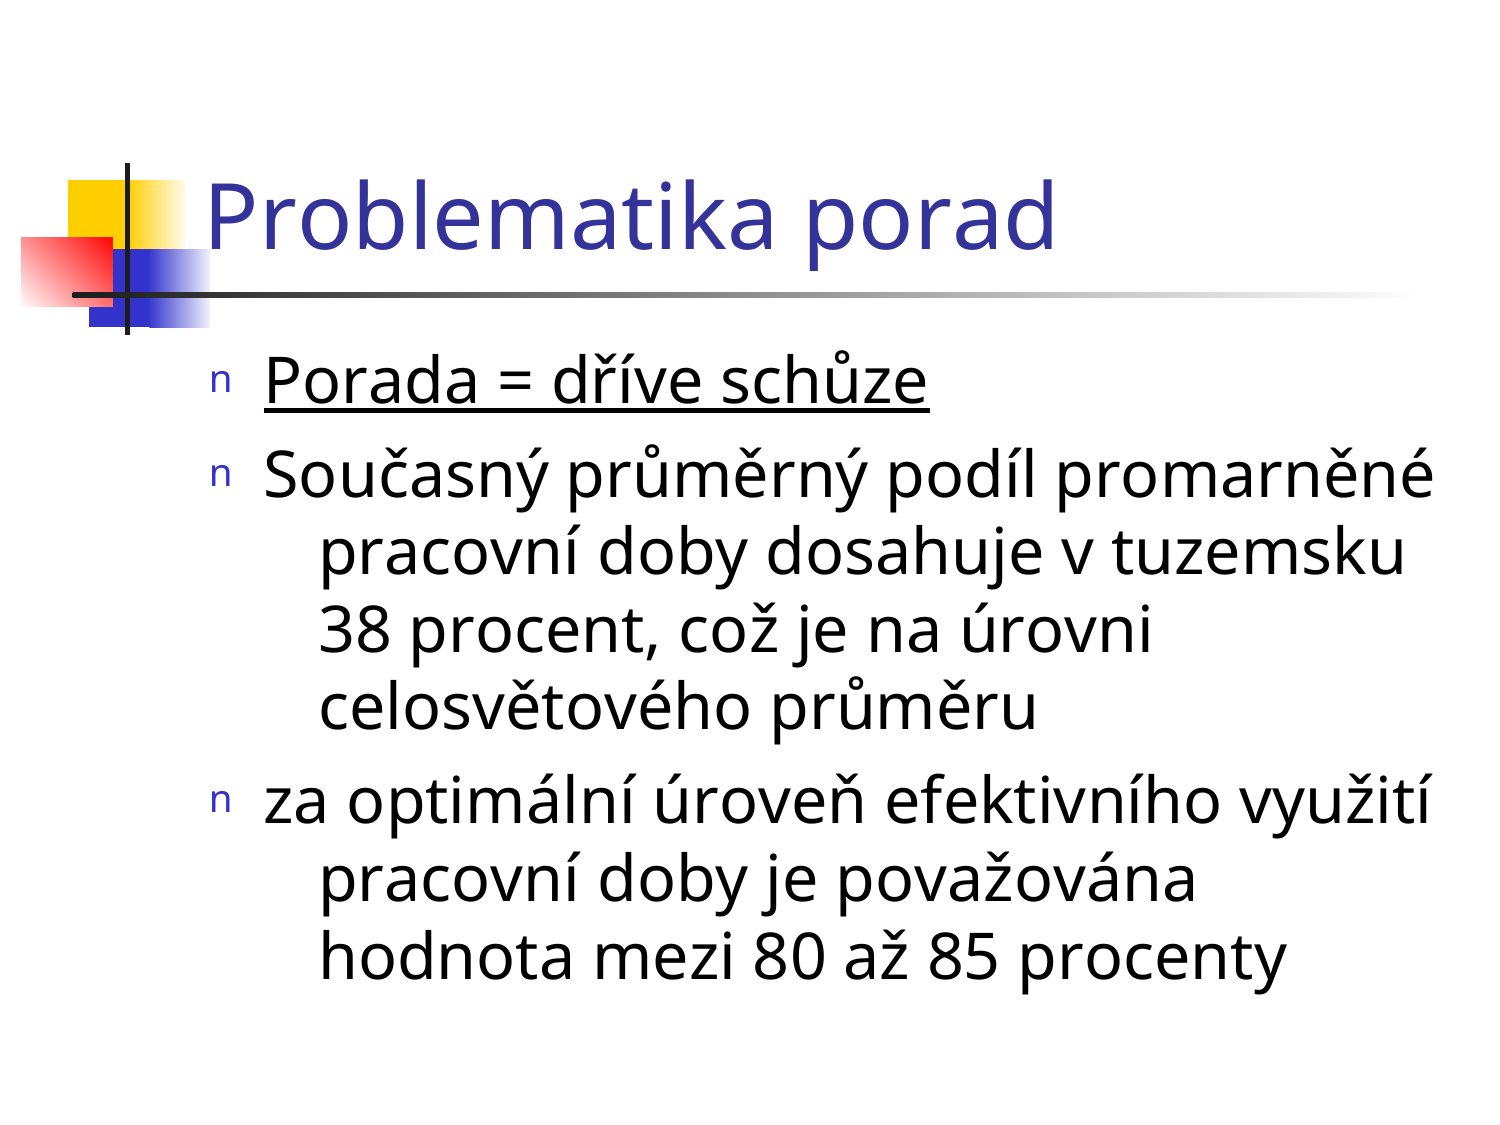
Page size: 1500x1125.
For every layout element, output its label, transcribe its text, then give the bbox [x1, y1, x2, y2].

title Problematika porad [188, 35, 1468, 275]
list Porada = dříve schůze Současný průměrný podíl promarněné pracovní doby dosahuje v tuzemsku 38 procent, což je na úrovni celosvětového průměru za optimální úroveň efektivního využití pracovní doby je považována hodnota mezi 80 až 85 procenty [193, 331, 1469, 1007]
